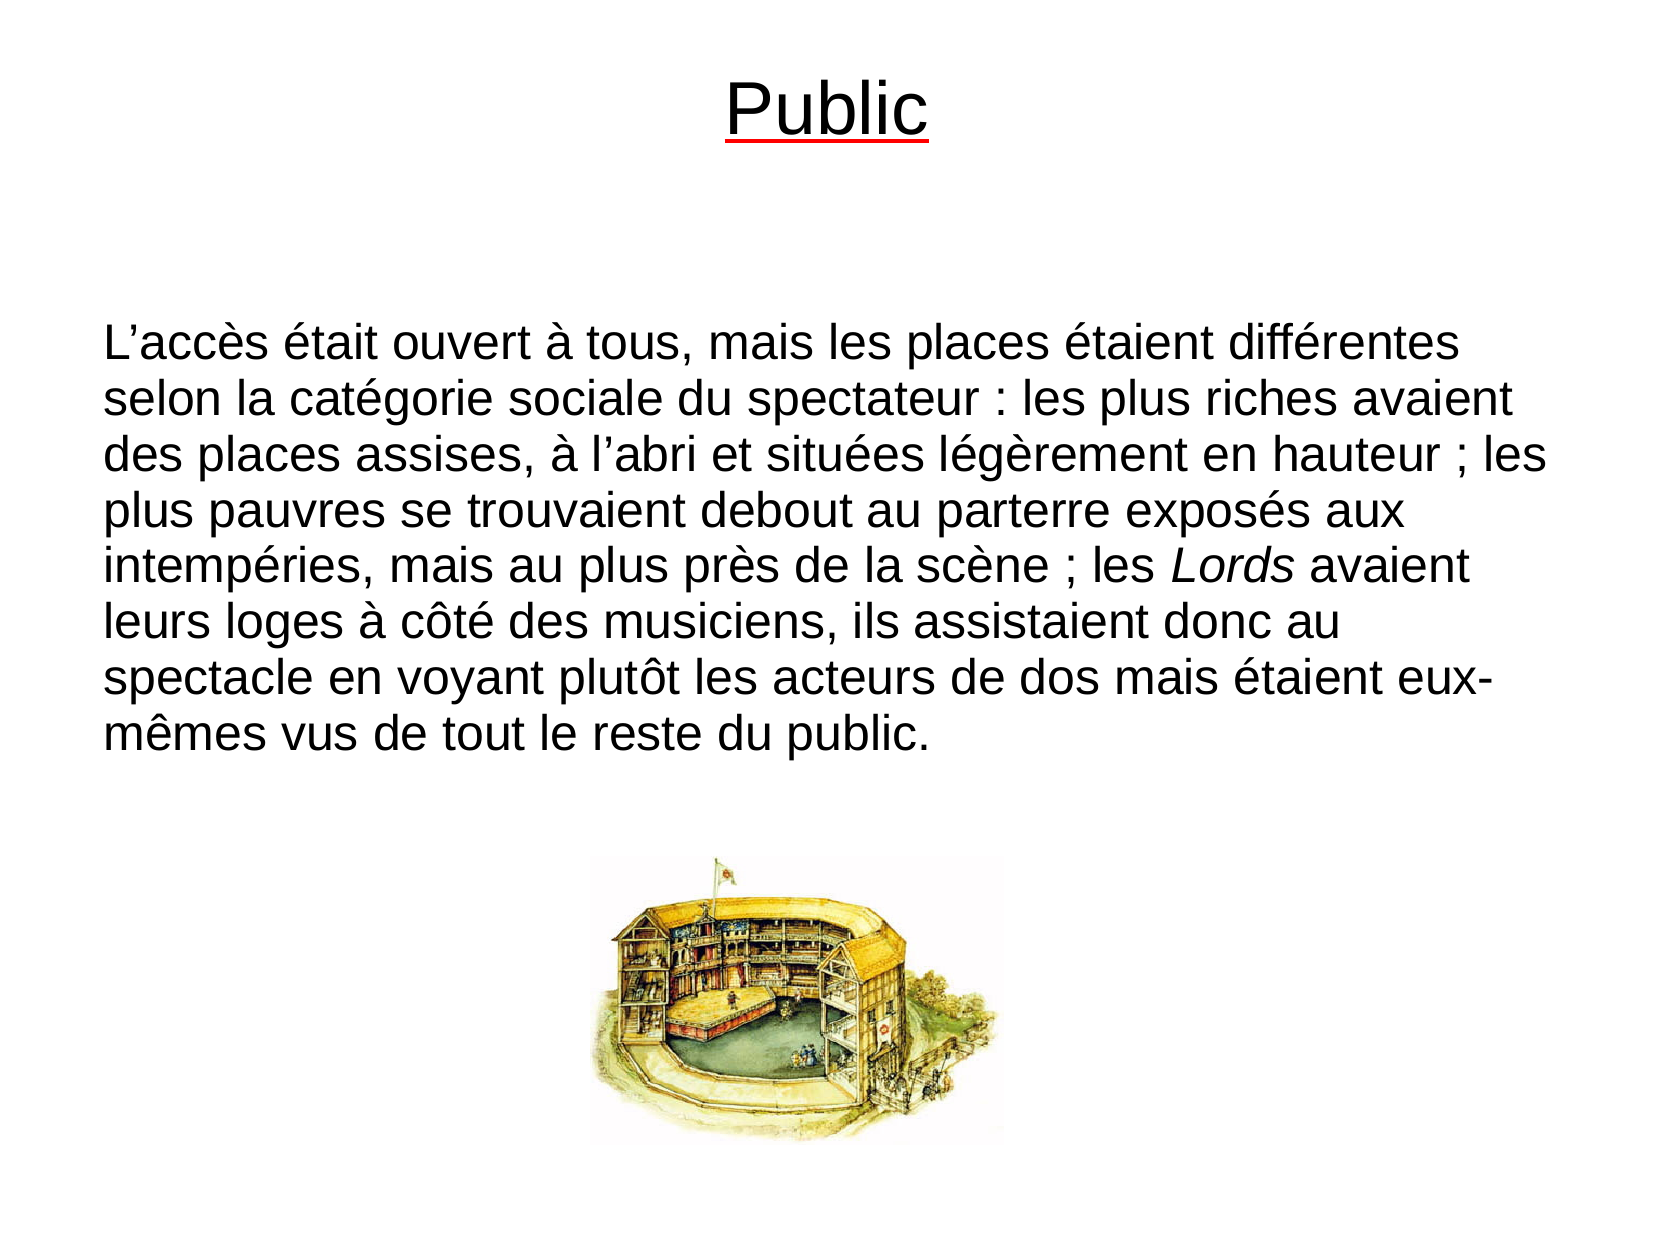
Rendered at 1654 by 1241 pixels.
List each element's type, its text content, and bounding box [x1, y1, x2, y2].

text_box Public [295, 59, 1359, 158]
picture [590, 856, 1004, 1145]
text_box L’accès était ouvert à tous, mais les places étaient différentes selon la catégorie sociale du spectateur : les plus riches avaient des places assises, à l’abri et situées légèrement en hauteur ; les plus pauvres se trouvaient debout au parterre exposés aux intempéries, mais au plus près de la scène ; les Lords avaient leurs loges à côté des musiciens, ils assistaient donc au spectacle en voyant plutôt les acteurs de dos mais étaient eux-mêmes vus de tout le reste du public. [88, 307, 1565, 768]
